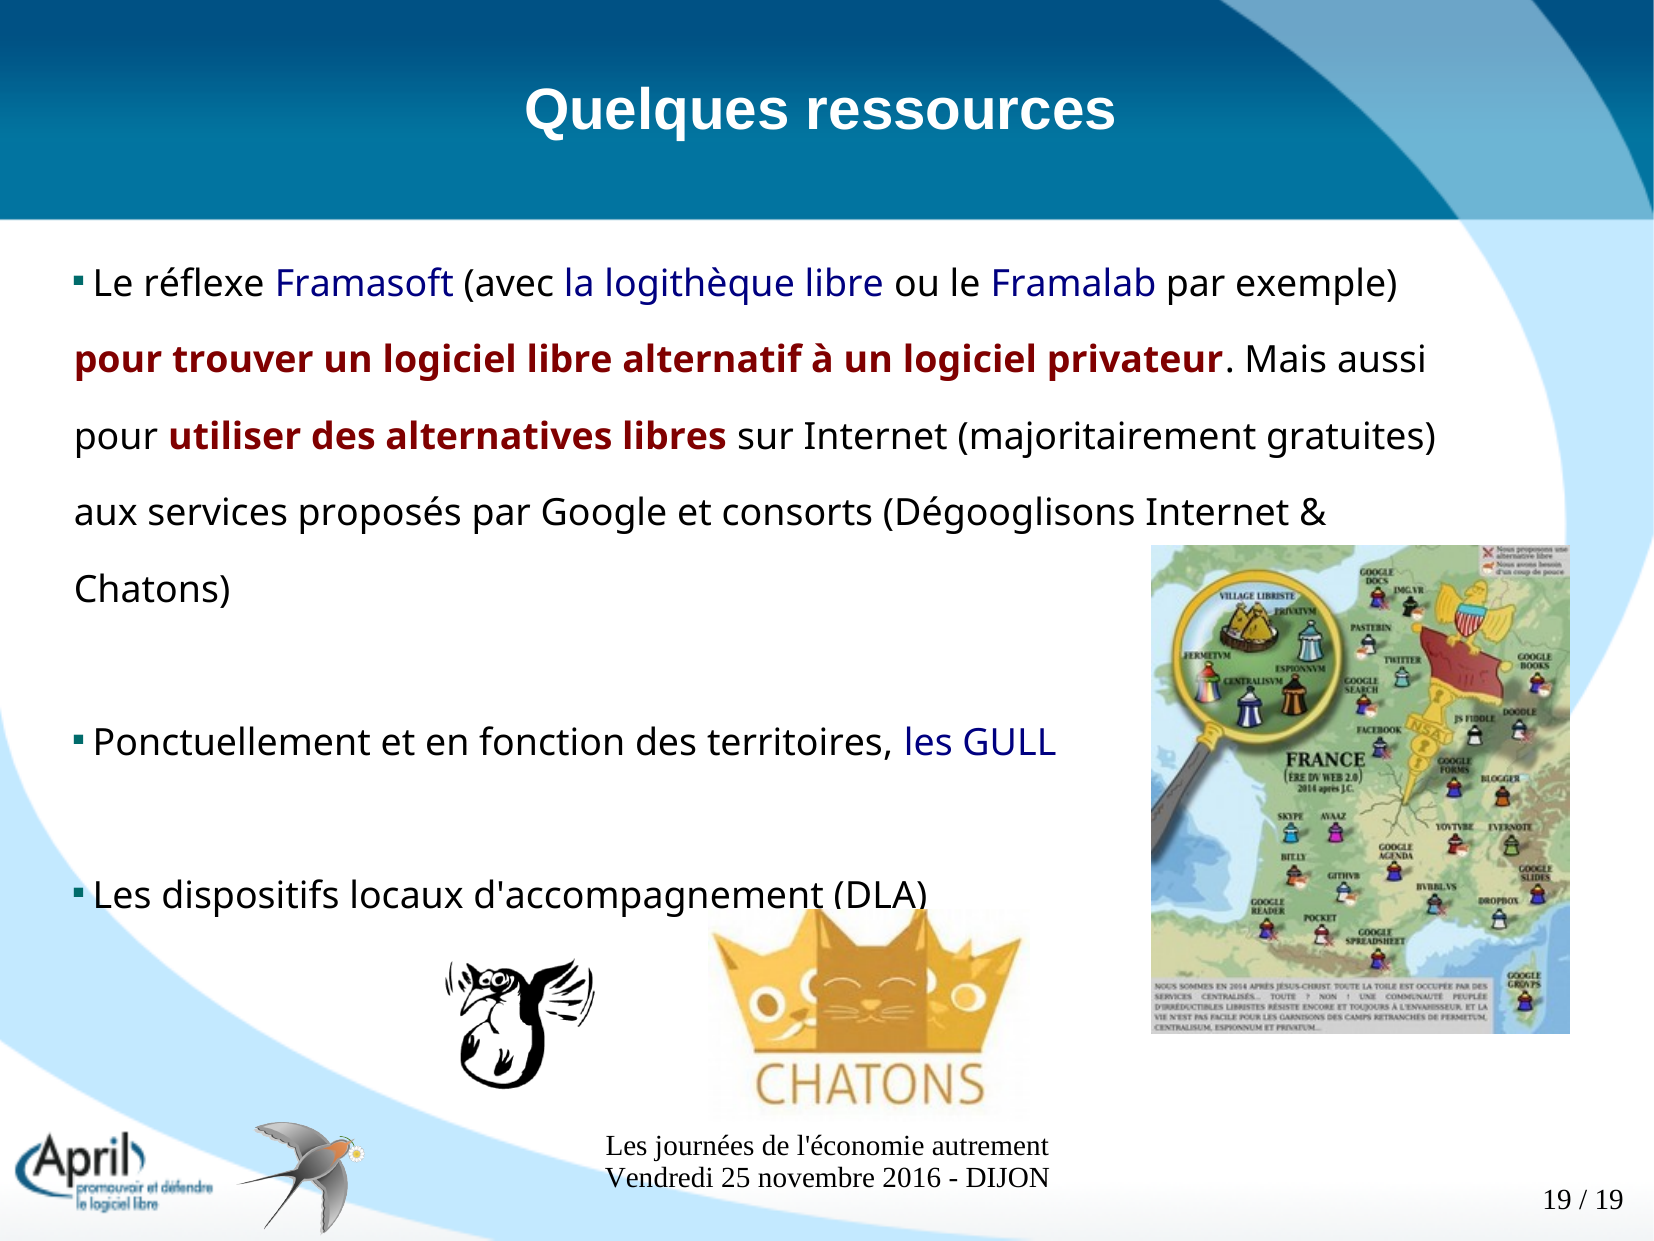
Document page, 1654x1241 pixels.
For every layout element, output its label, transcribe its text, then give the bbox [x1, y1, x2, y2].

text_box Le réflexe Framasoft (avec la logithèque libre ou le Framalab par exemple) pour trouver un logiciel libre alternatif à un logiciel privateur. Mais aussi pour utiliser des alternatives libres sur Internet (majoritairement gratuites) aux services proposés par Google et consorts (Dégooglisons Internet & Chatons) Ponctuellement et en fonction des territoires, les GULL Les dispositifs locaux d'accompagnement (DLA) [59, 177, 1506, 1123]
title Quelques ressources [76, 5, 1566, 213]
picture [442, 944, 606, 1098]
picture [0, 0, 1654, 1241]
